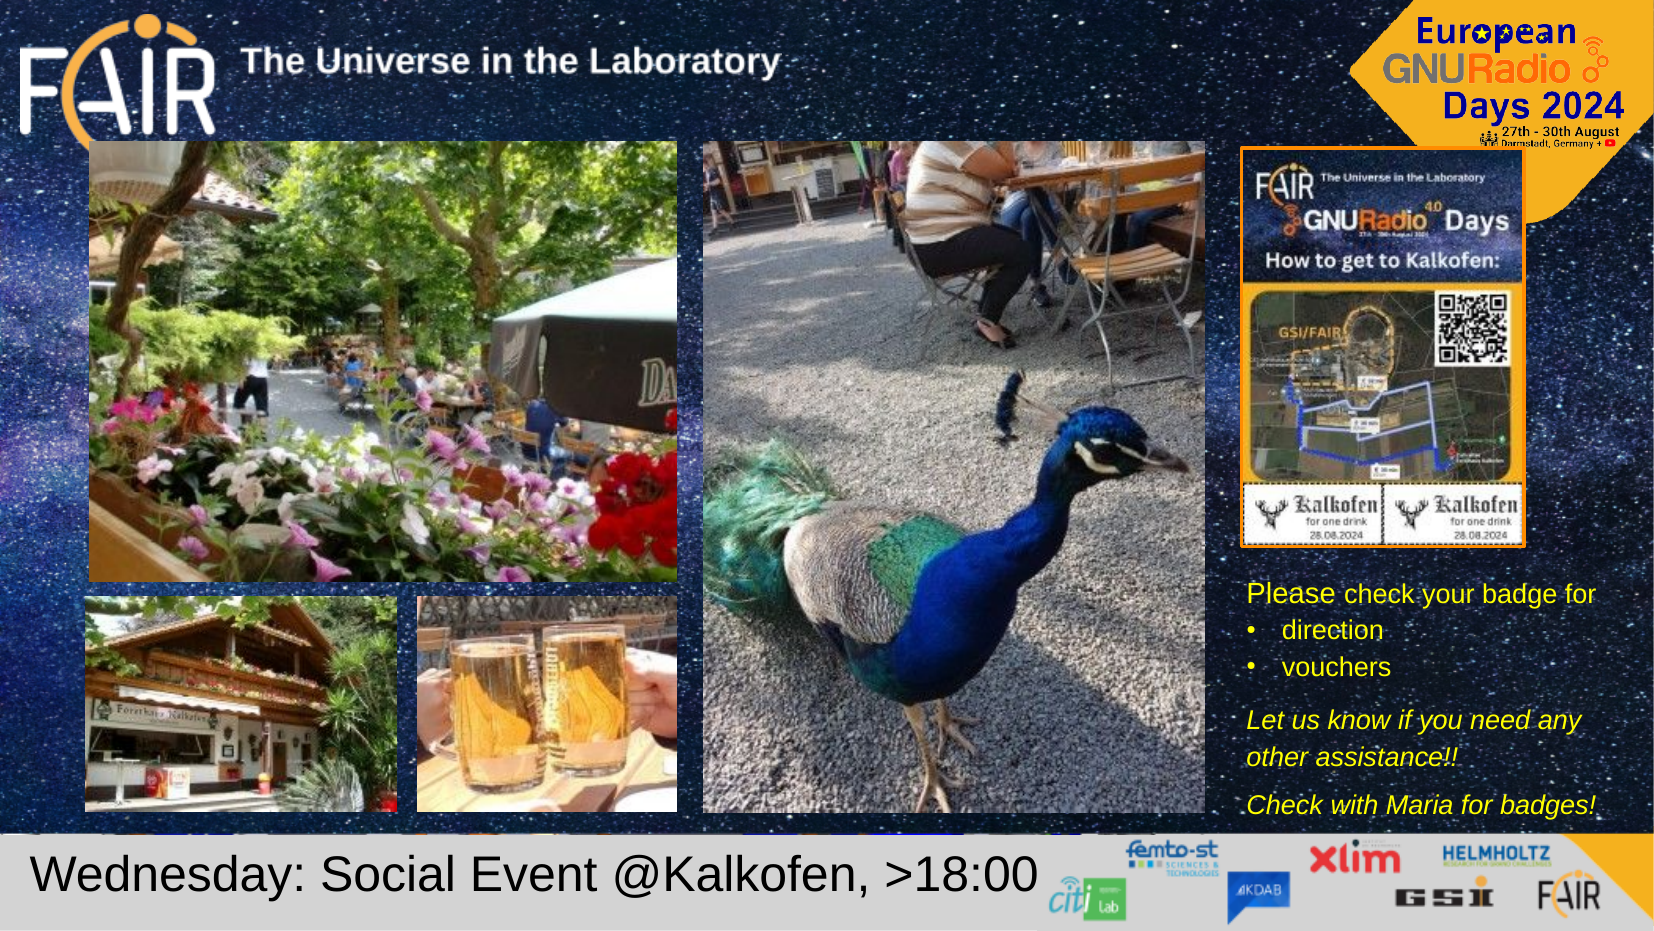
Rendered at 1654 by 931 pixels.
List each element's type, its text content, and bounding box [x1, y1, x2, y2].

title Wednesday: Social Event @Kalkofen, >18:00 [29, 832, 1518, 917]
picture [0, 0, 1654, 931]
text_box Please check your badge for direction vouchers Let us know if you need any other assistance!! Check with Maria for badges! [1231, 569, 1611, 828]
